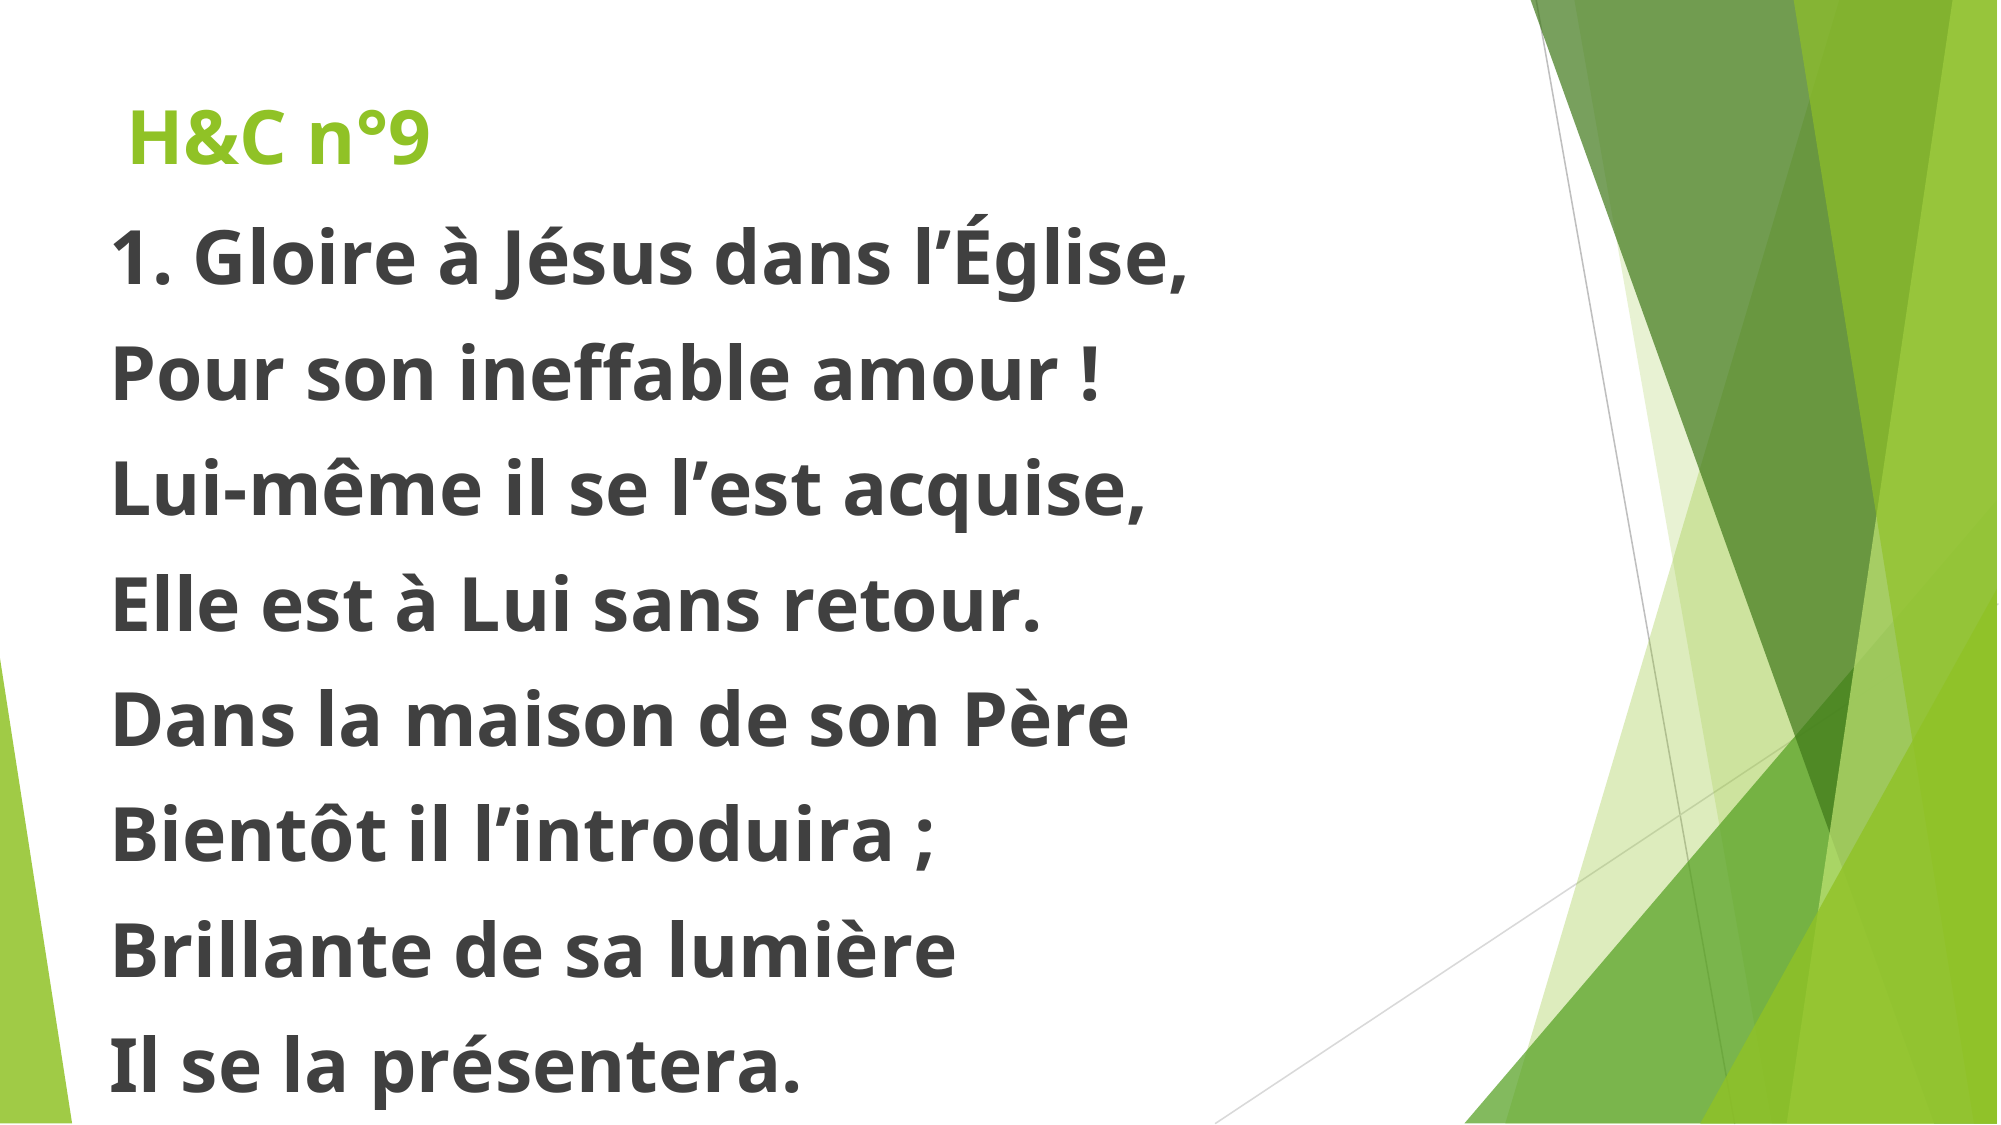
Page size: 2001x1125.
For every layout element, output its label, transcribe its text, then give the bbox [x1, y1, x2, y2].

text_box H&C n°9 [111, 82, 1522, 188]
text_box 1. Gloire à Jésus dans l’Église, Pour son ineffable amour ! Lui-même il se l’est acquise, Elle est à Lui sans retour. Dans la maison de son Père Bientôt il l’introduira ; Brillante de sa lumière Il se la présentera. [94, 188, 1961, 1049]
